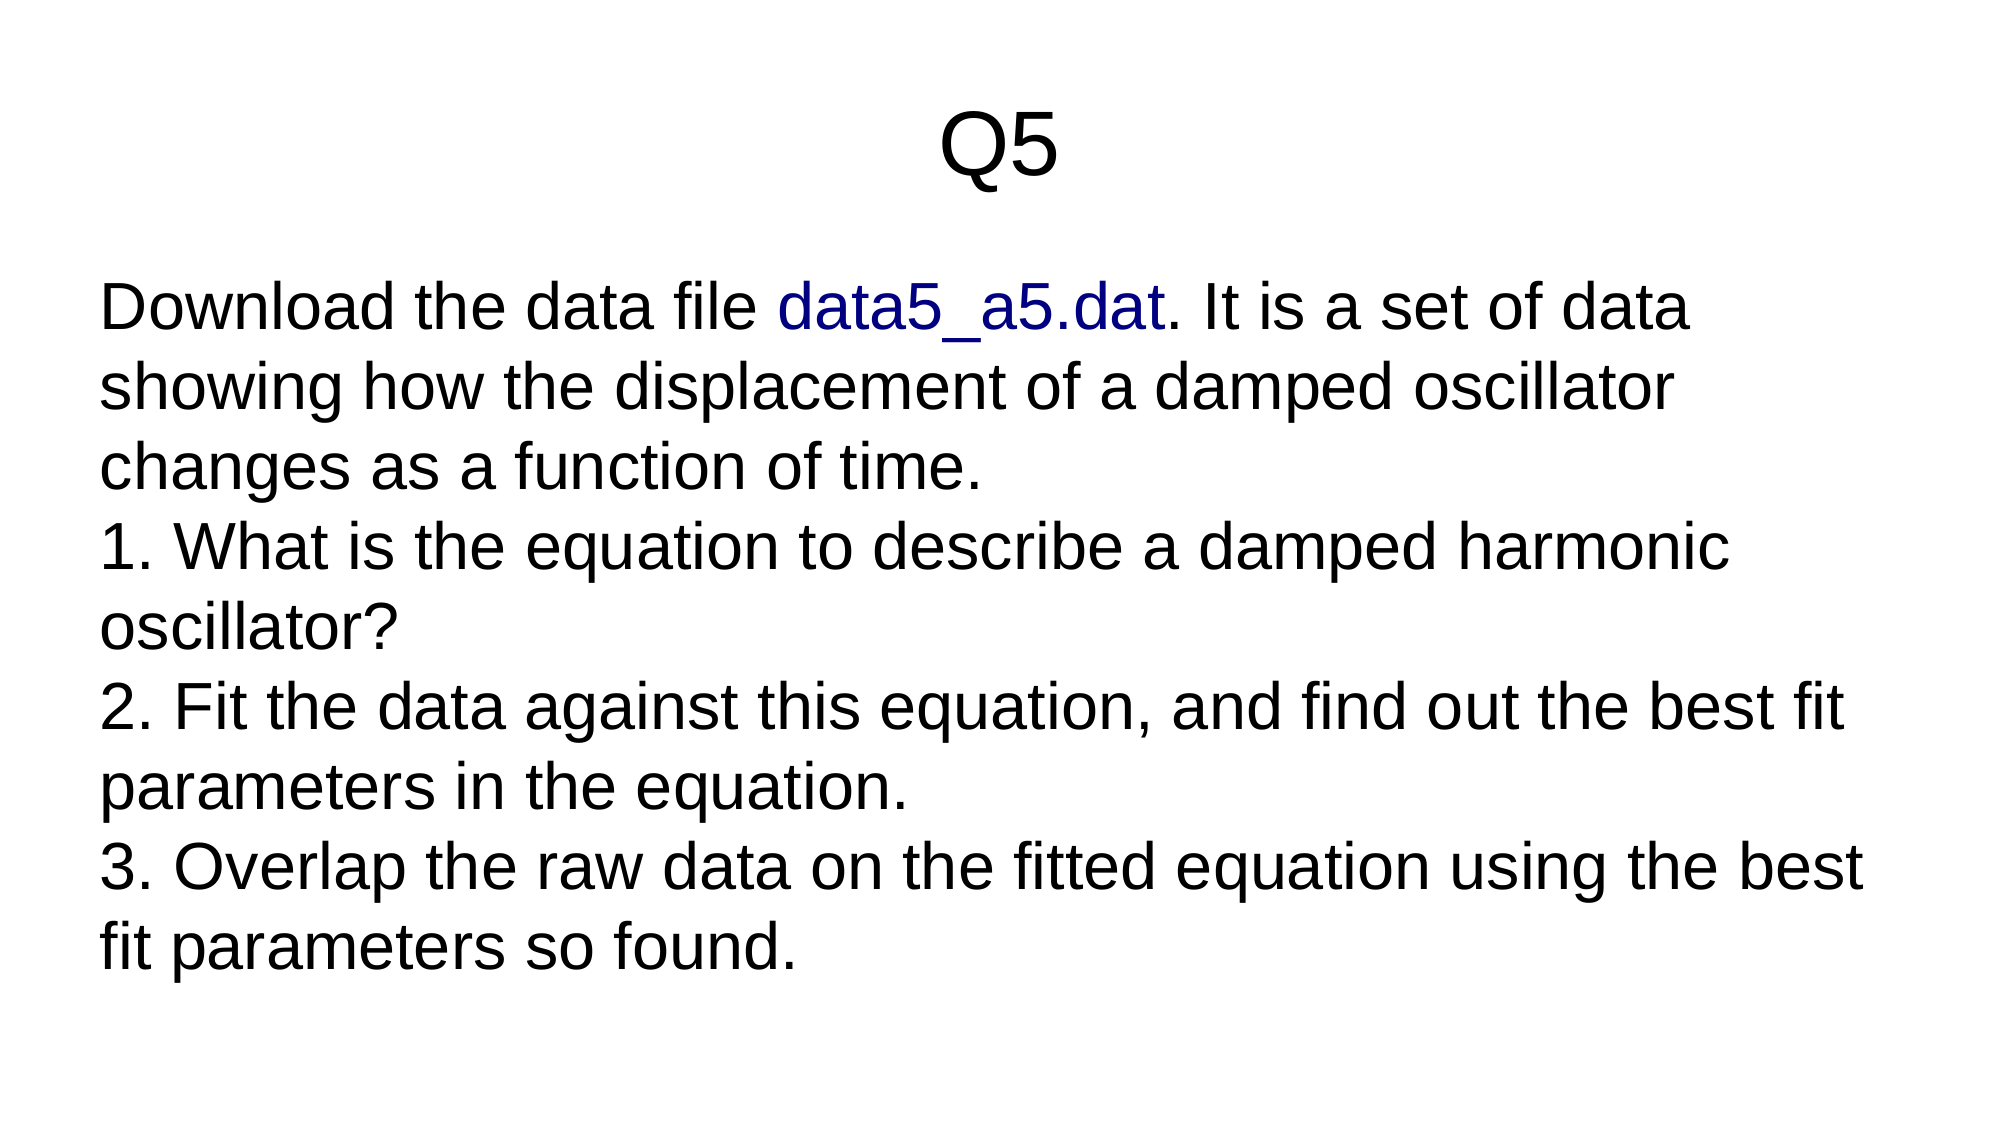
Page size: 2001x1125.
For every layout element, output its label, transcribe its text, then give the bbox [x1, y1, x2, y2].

text_box Download the data file data5_a5.dat. It is a set of data showing how the displacement of a damped oscillator changes as a function of time. 1. What is the equation to describe a damped harmonic oscillator? 2. Fit the data against this equation, and find out the best fit parameters in the equation. 3. Overlap the raw data on the fitted equation using the best fit parameters so found. [99, 263, 1900, 916]
text_box Q5 [99, 44, 1900, 233]
